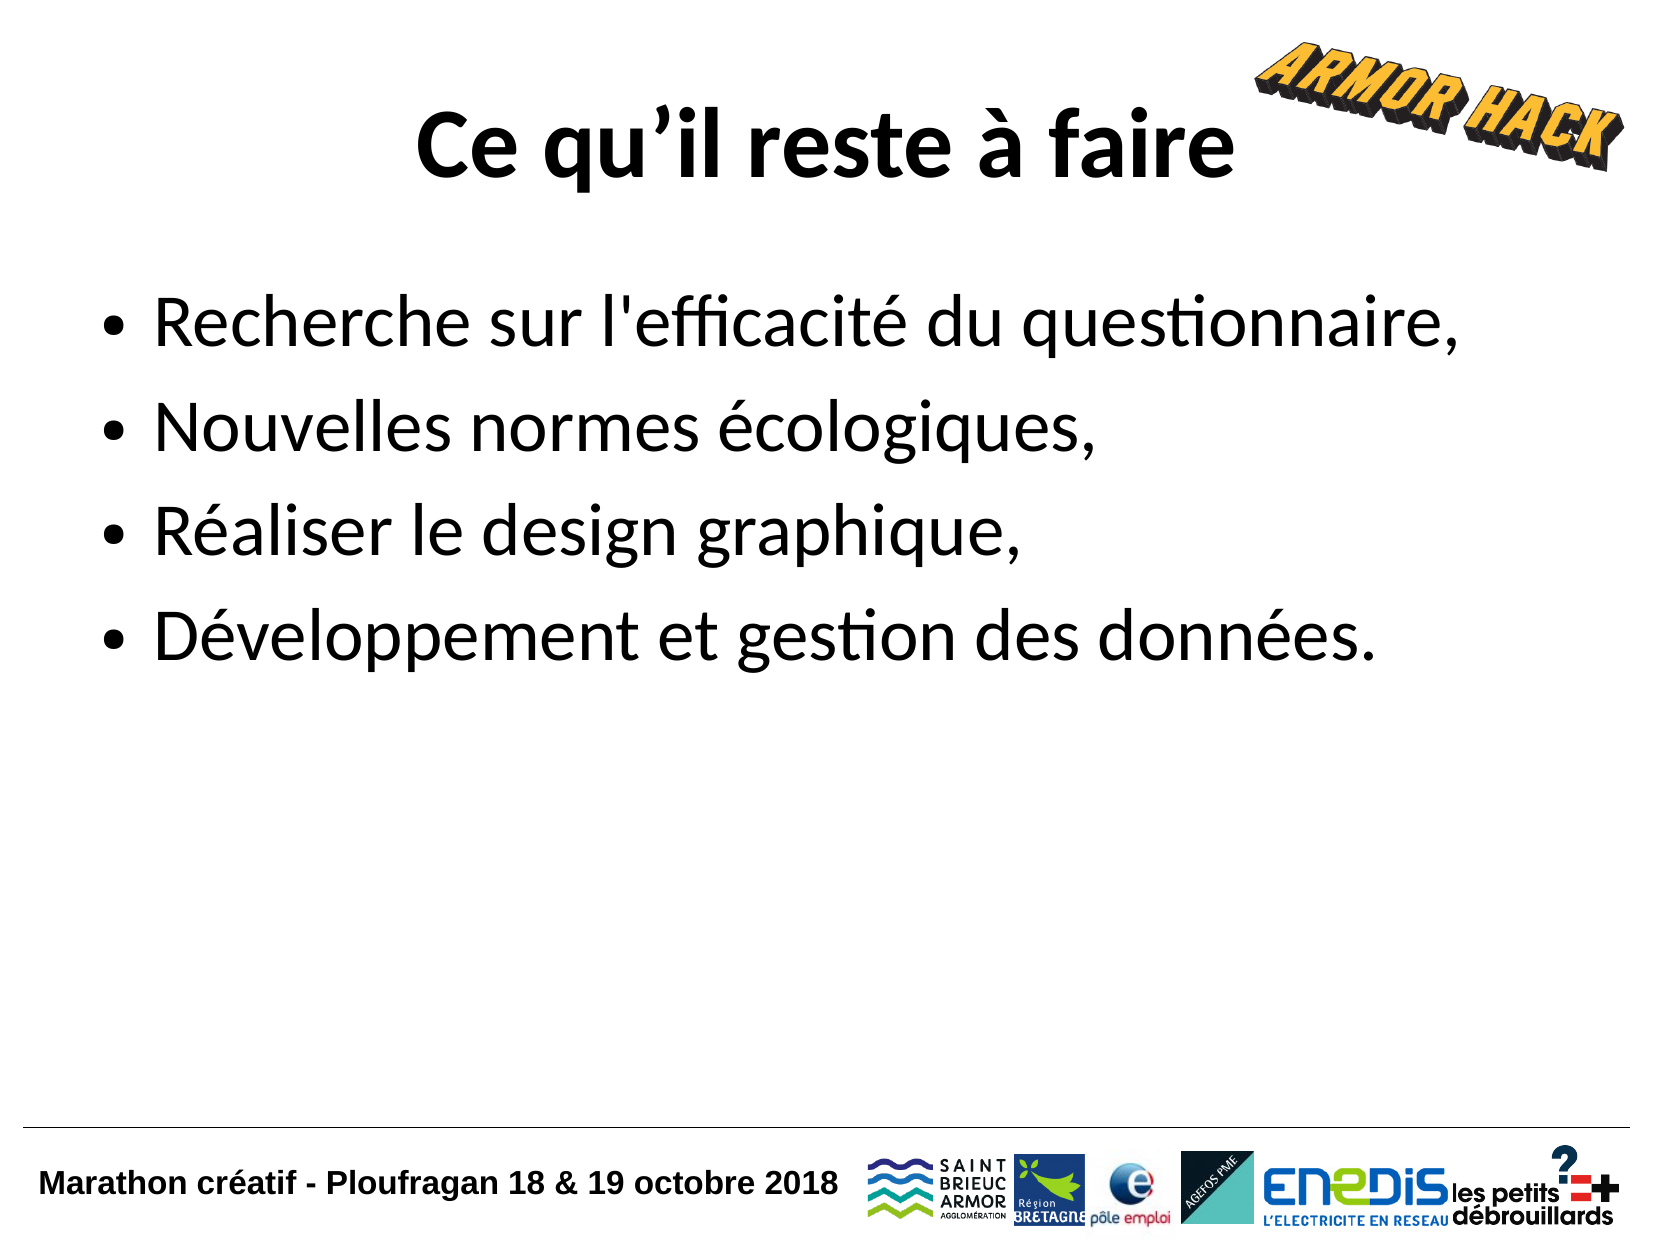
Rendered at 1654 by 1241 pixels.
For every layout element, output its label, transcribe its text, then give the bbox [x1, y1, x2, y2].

picture [866, 1149, 1176, 1241]
title Ce qu’il reste à faire [82, 49, 1571, 257]
picture [1259, 1145, 1619, 1241]
picture [1248, 35, 1630, 178]
picture [1181, 1151, 1254, 1225]
list Recherche sur l'efficacité du questionnaire, Nouvelles normes écologiques, Réaliser le design graphique, Développement et gestion des données. [82, 290, 1571, 1010]
text_box Marathon créatif - Ploufragan 18 & 19 octobre 2018 [23, 1157, 866, 1211]
